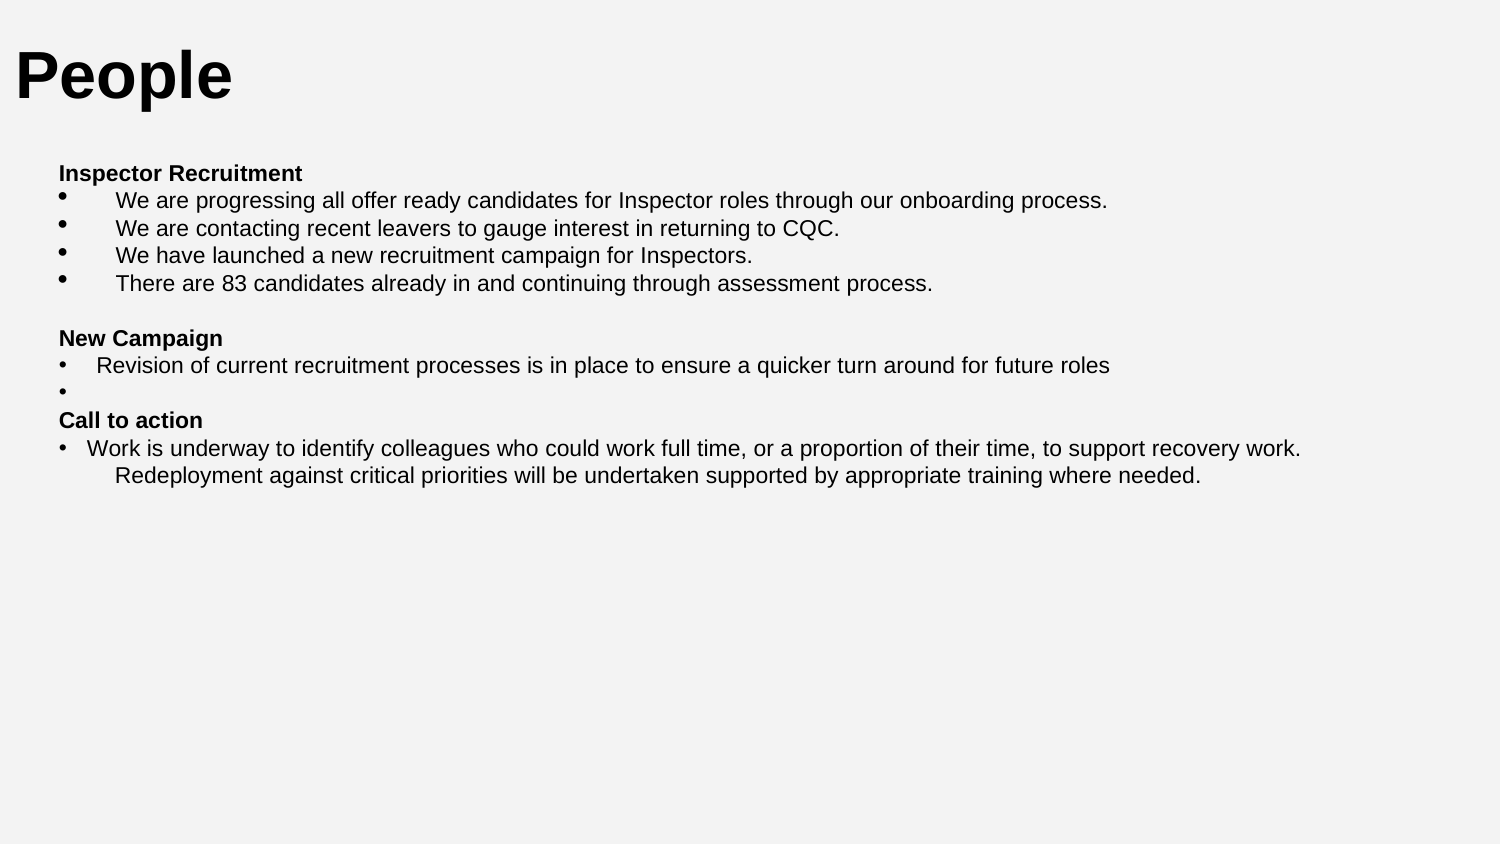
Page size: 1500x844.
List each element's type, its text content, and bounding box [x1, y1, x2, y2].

list Inspector Recruitment We are progressing all offer ready candidates for Inspector roles through our onboarding process. We are contacting recent leavers to gauge interest in returning to CQC. We have launched a new recruitment campaign for Inspectors. There are 83 candidates already in and continuing through assessment process. New Campaign Revision of current recruitment processes is in place to ensure a quicker turn around for future roles Call to action Work is underway to identify colleagues who could work full time, or a proportion of their time, to support recovery work. Redeployment against critical priorities will be undertaken supported by appropriate training where needed. [43, 150, 1394, 500]
title People [0, 24, 1350, 188]
